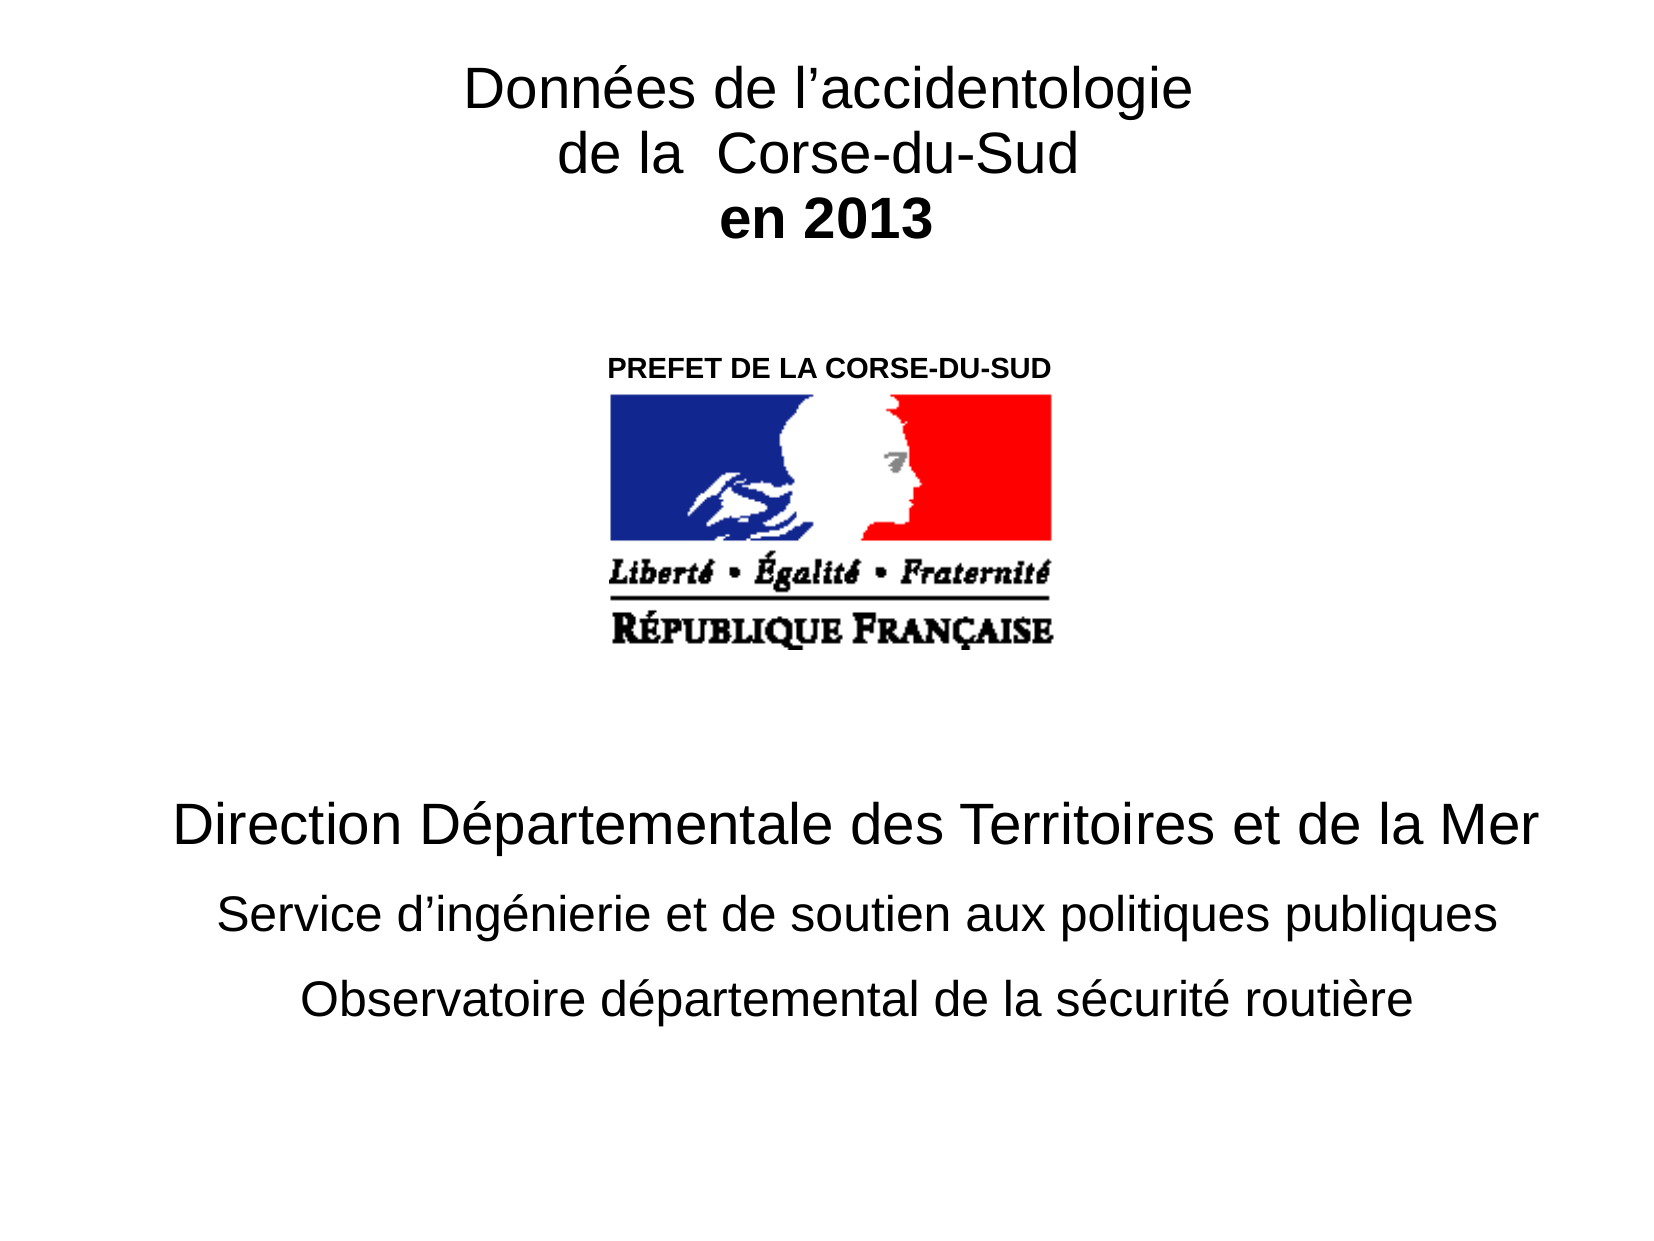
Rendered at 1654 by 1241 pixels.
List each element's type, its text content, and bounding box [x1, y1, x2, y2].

list PREFET DE LA CORSE-DU-SUD [82, 290, 1538, 634]
title Données de l’accidentologie de la Corse-du-Sud en 2013 [82, 49, 1571, 257]
picture [609, 389, 1056, 650]
list Direction Départementale des Territoires et de la Mer Service d’ingénierie et de soutien aux politiques publiques Observatoire départemental de la sécurité routière [94, 791, 1550, 1059]
